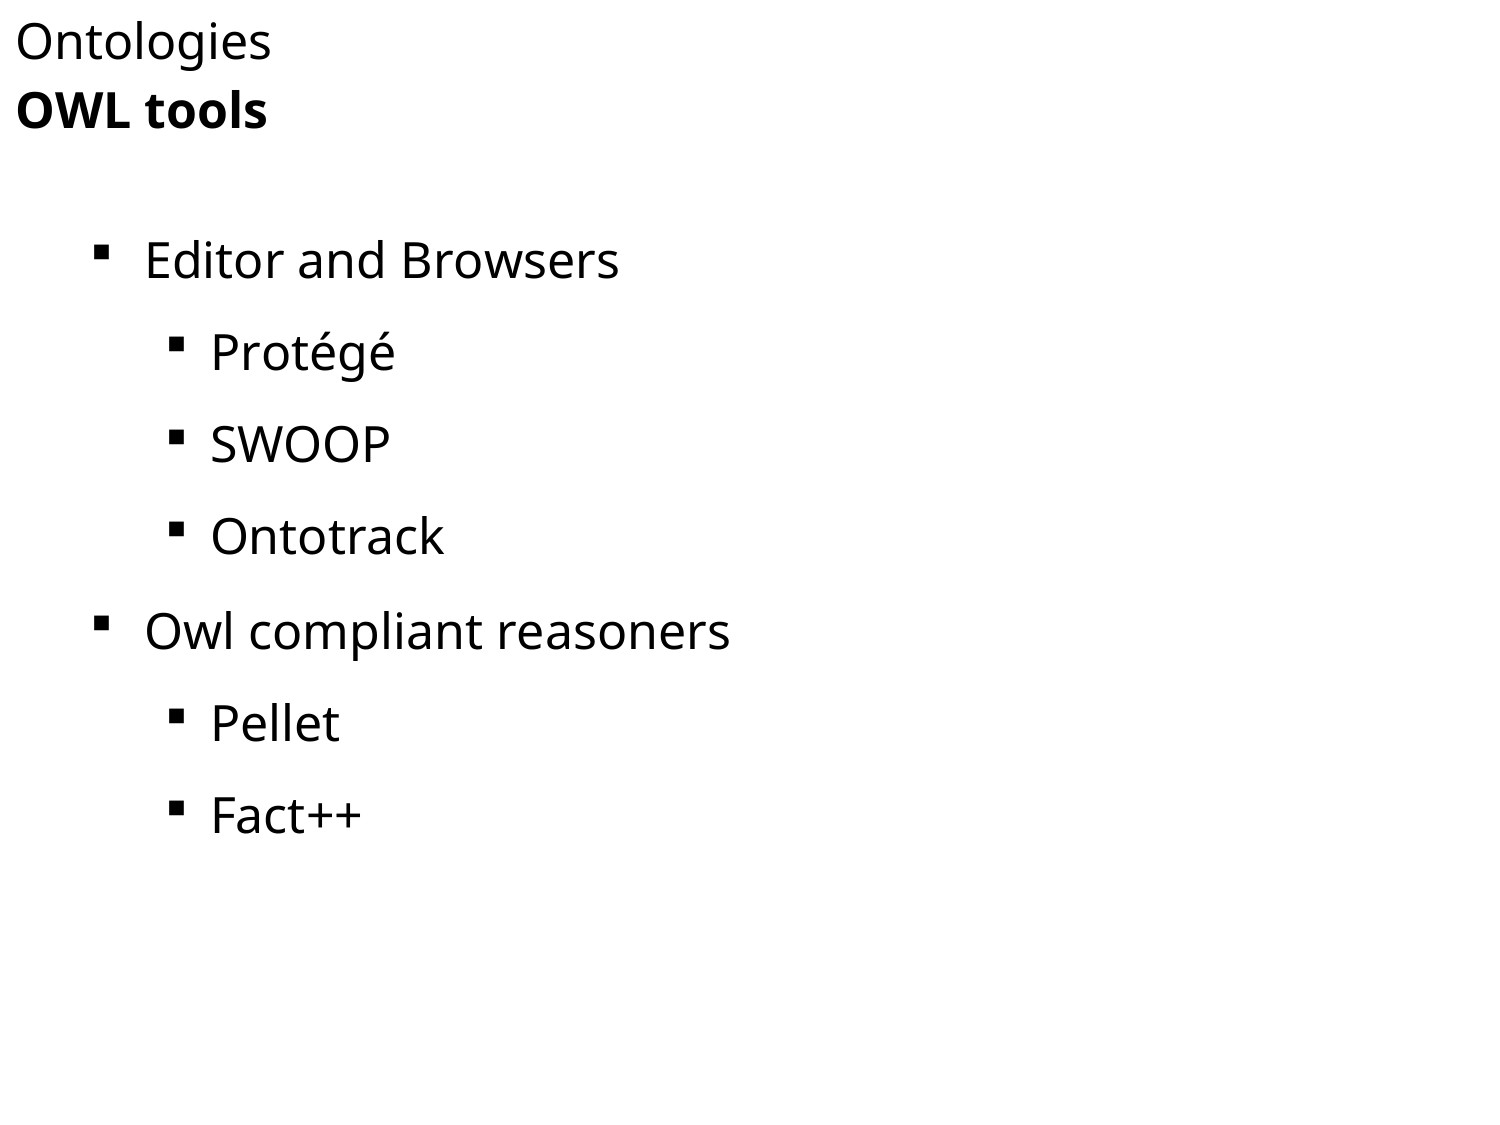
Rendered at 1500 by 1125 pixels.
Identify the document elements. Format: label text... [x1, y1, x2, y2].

title Ontologies OWL tools [0, 0, 1401, 151]
list Editor and Browsers Protégé SWOOP Ontotrack Owl compliant reasoners Pellet Fact++ [75, 207, 1426, 1006]
